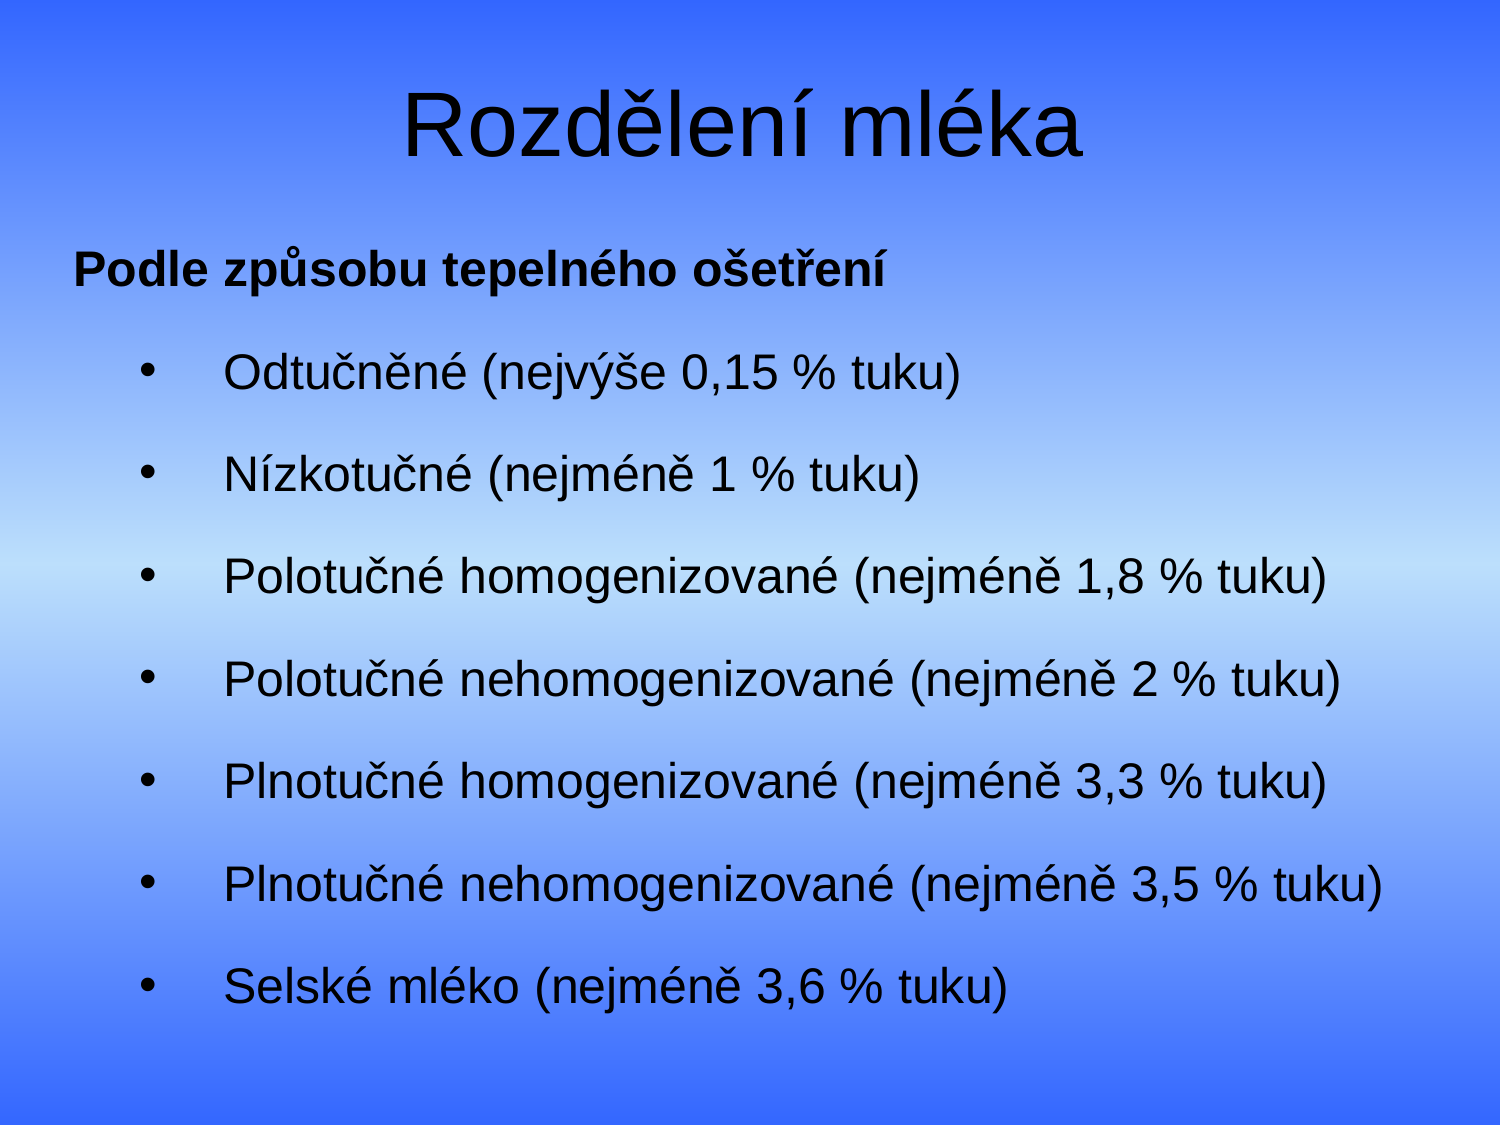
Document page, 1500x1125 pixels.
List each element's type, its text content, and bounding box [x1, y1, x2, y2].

title Rozdělení mléka [105, 46, 1381, 194]
list Podle způsobu tepelného ošetření Odtučněné (nejvýše 0,15 % tuku) Nízkotučné (nejméně 1 % tuku) Polotučné homogenizované (nejméně 1,8 % tuku) Polotučné nehomogenizované (nejméně 2 % tuku) Plnotučné homogenizované (nejméně 3,3 % tuku) Plnotučné nehomogenizované (nejméně 3,5 % tuku) Selské mléko (nejméně 3,6 % tuku) [58, 199, 1442, 1124]
